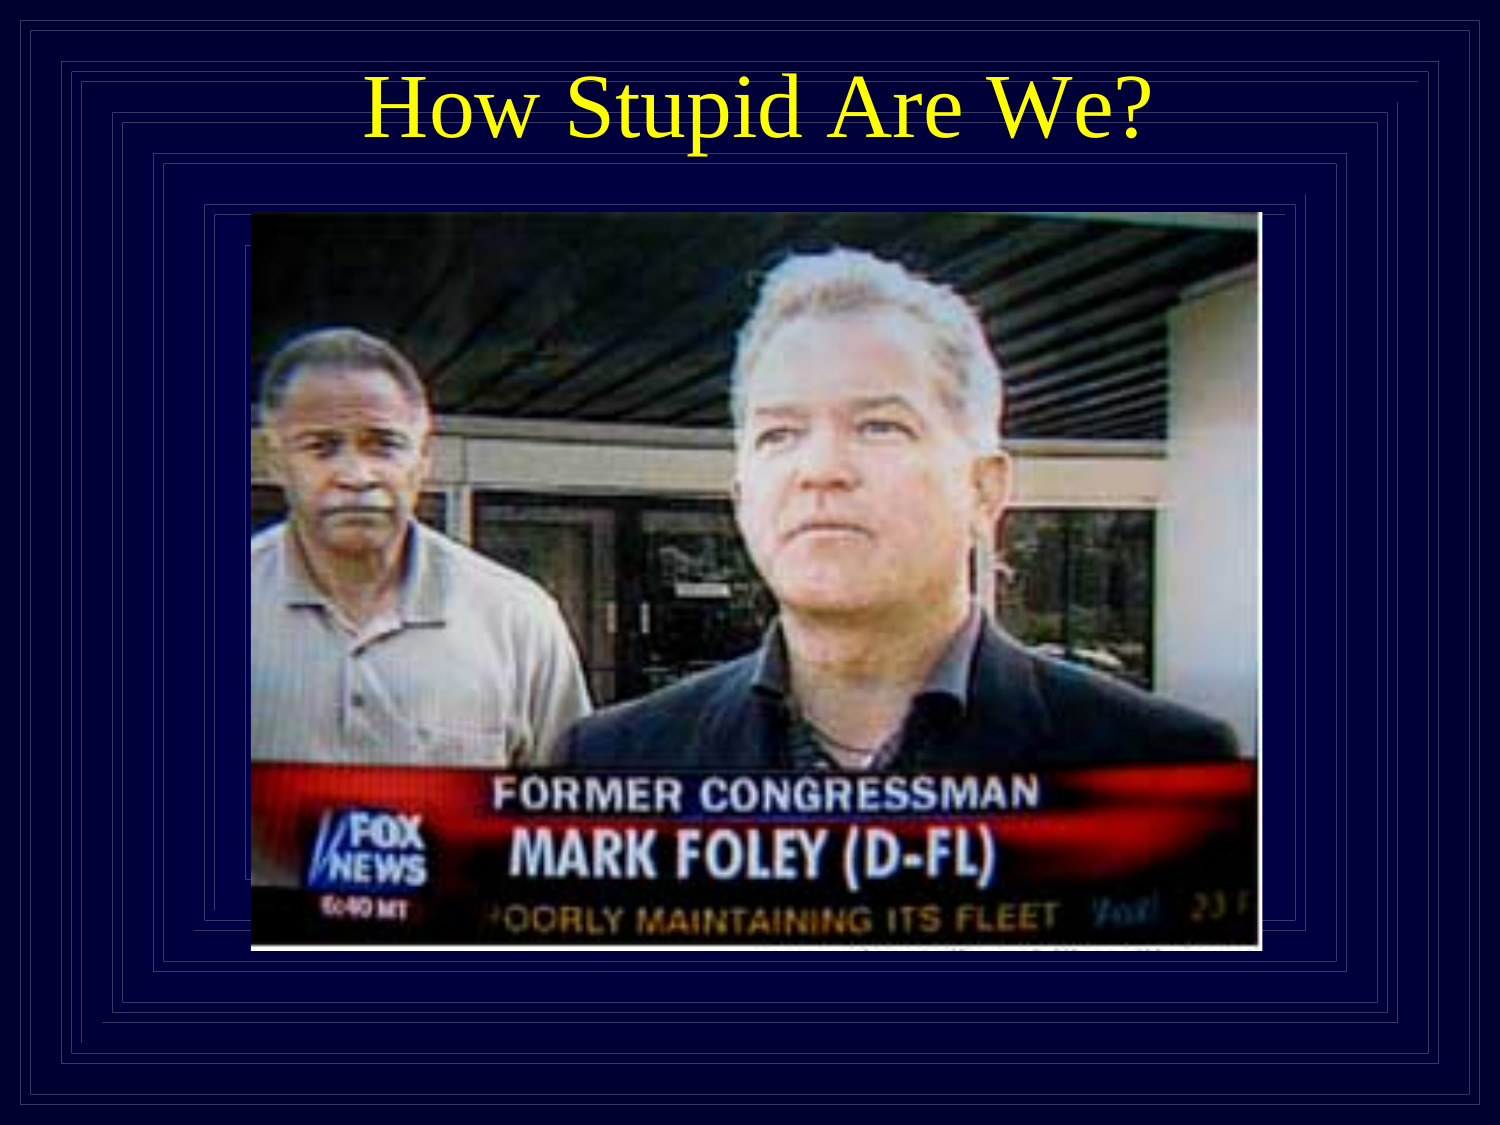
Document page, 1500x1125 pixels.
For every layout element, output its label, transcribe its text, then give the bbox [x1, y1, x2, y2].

picture [250, 212, 1263, 951]
text_box How Stupid Are We? [18, 12, 1500, 200]
